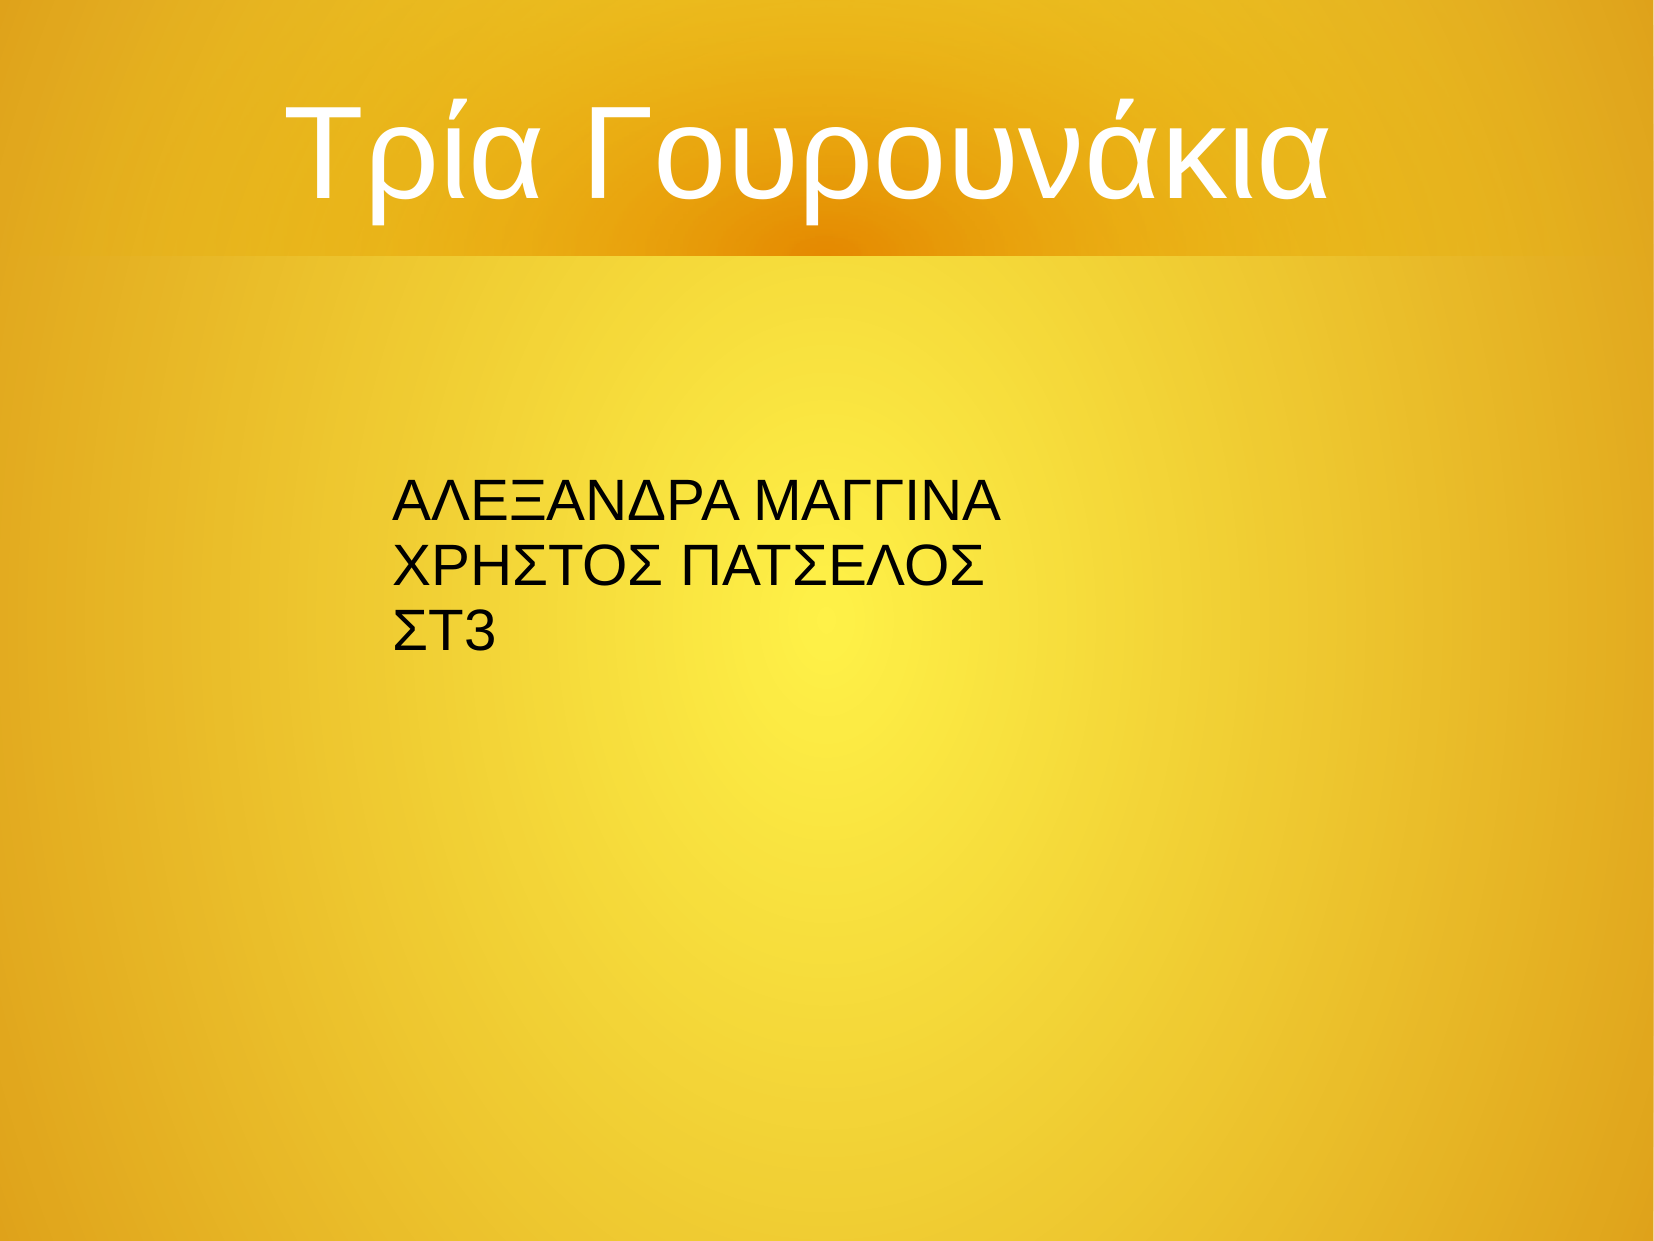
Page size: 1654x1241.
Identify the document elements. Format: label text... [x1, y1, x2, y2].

text_box ΑΛΕΞΑΝΔΡΑ ΜΑΓΓΙΝΑ ΧΡΗΣΤΟΣ ΠΑΤΣΕΛΟΣ ΣΤ3 [377, 460, 1312, 736]
title Τρία Γουρουνάκια [82, 49, 1571, 257]
